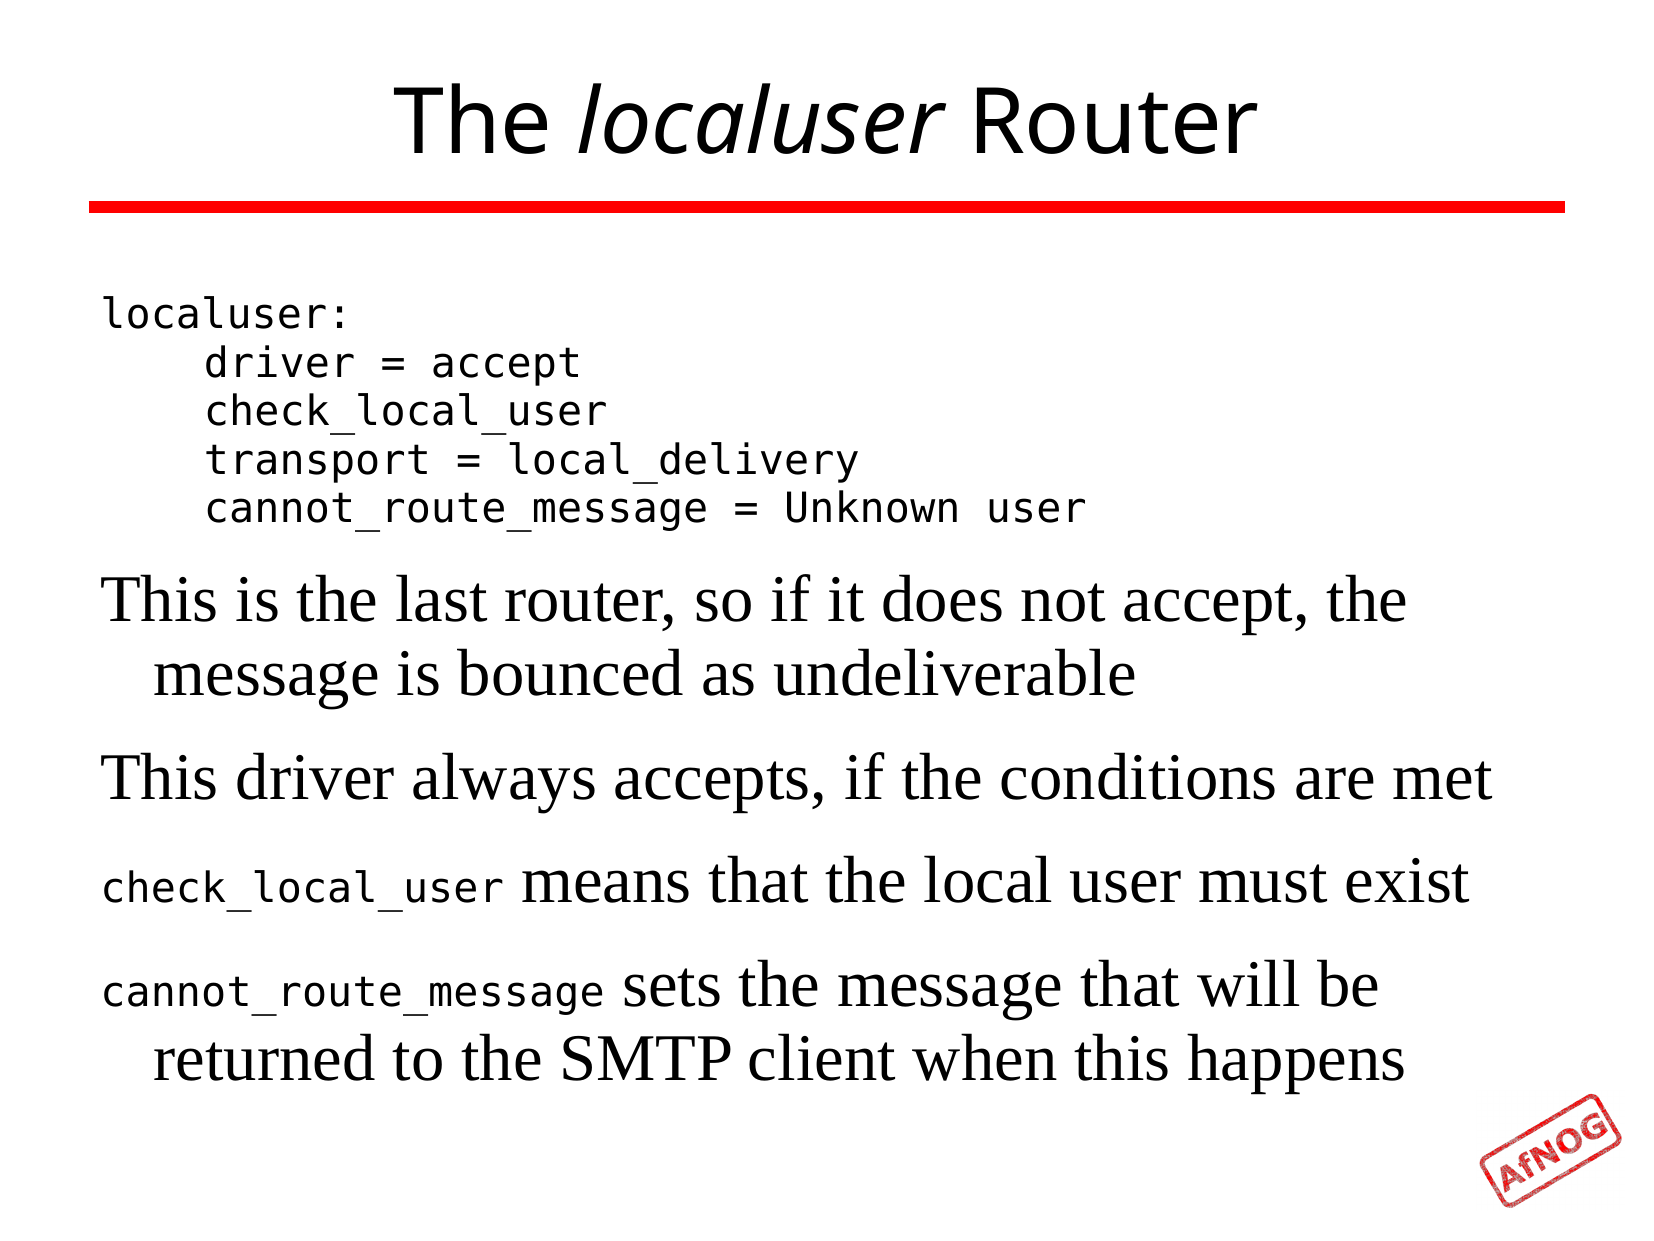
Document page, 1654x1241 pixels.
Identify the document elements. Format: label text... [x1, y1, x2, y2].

title The localuser Router [88, 29, 1565, 207]
list localuser: driver = accept check_local_user transport = local_delivery cannot_route_message = Unknown user This is the last router, so if it does not accept, the message is bounced as undeliverable This driver always accepts, if the conditions are met check_local_user means that the local user must exist cannot_route_message sets the message that will be returned to the SMTP client when this happens [82, 290, 1571, 1096]
picture [1476, 1090, 1625, 1211]
